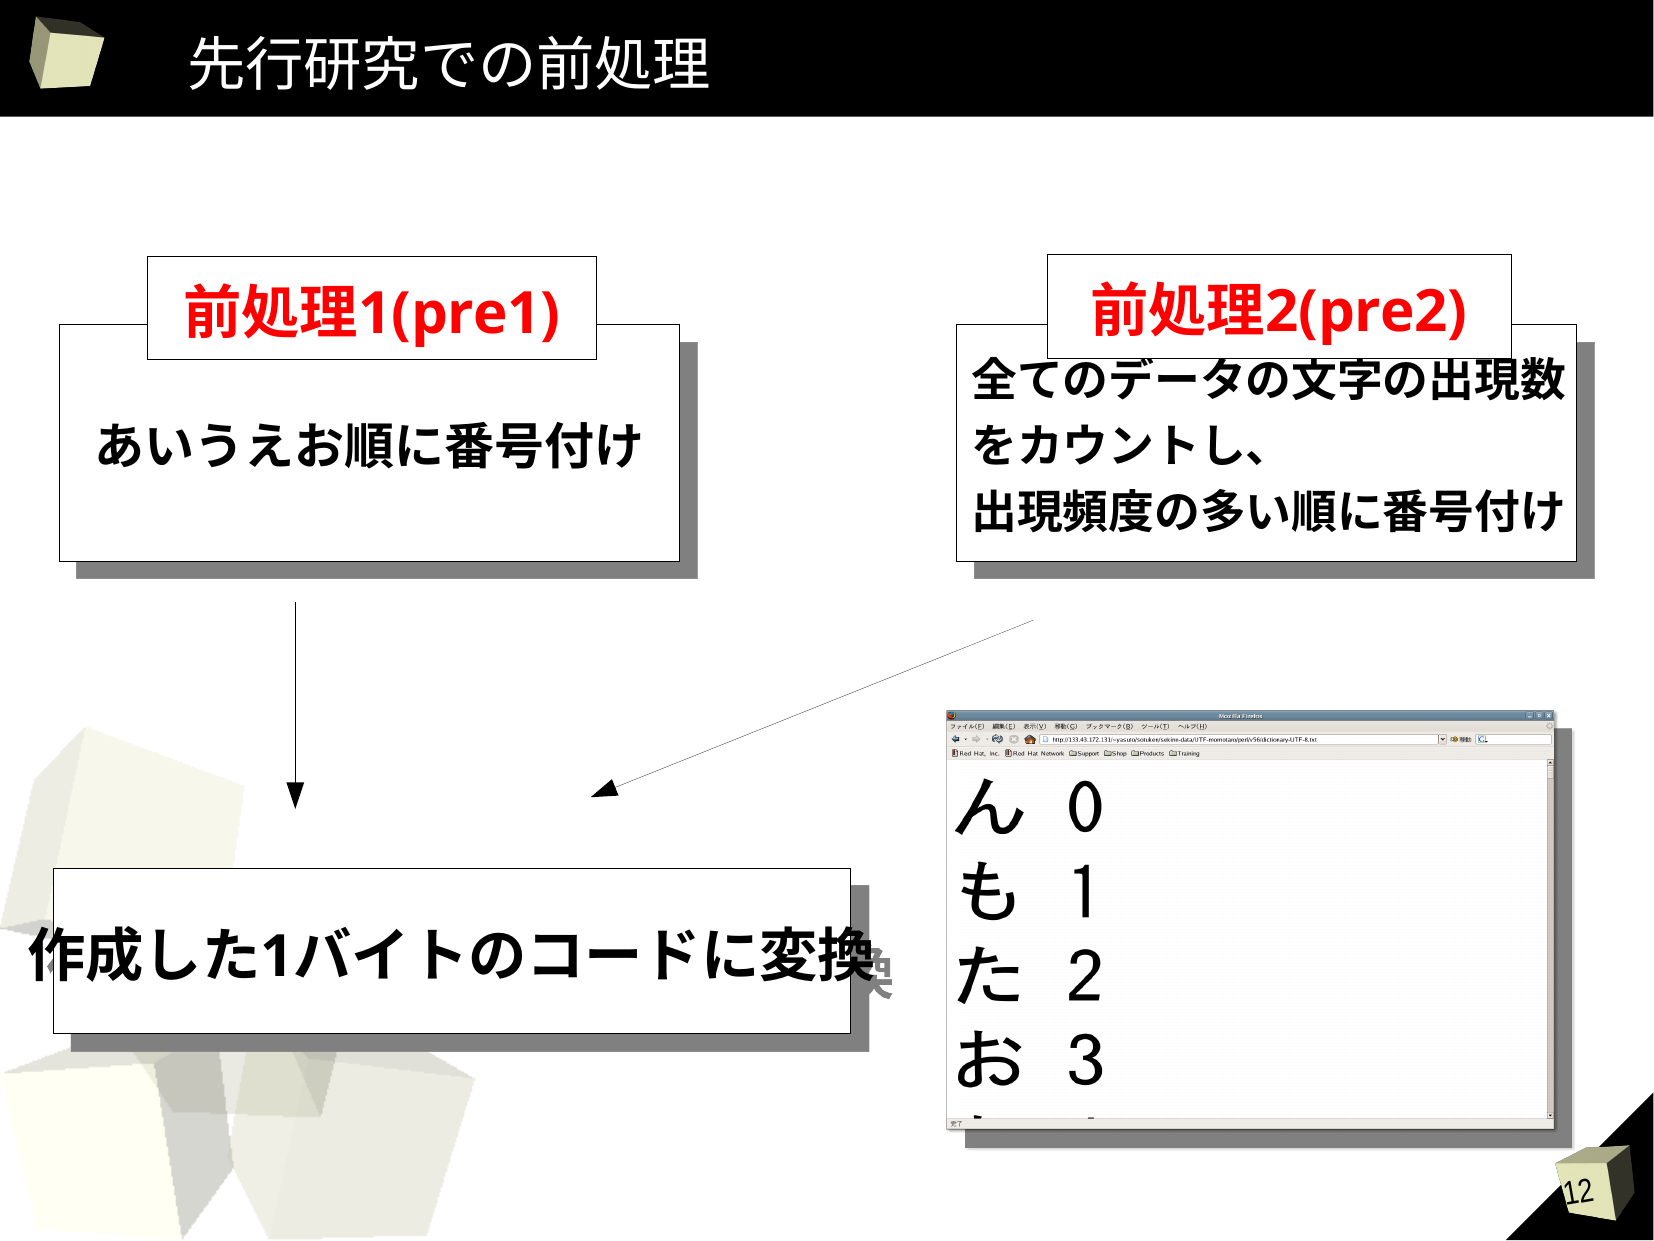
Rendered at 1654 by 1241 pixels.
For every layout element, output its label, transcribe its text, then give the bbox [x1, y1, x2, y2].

text_box あいうえお順に番号付け [59, 324, 680, 562]
text_box 前処理2(pre2) [1047, 254, 1512, 359]
text_box 前処理1(pre1) [147, 256, 597, 360]
text_box 作成した1バイトのコードに変換 [53, 868, 851, 1034]
picture [0, 726, 477, 1241]
text_box ■先行研究での前処理 [118, 10, 727, 143]
text_box 全てのデータの文字の出現数 をカウントし、 出現頻度の多い順に番号付け [956, 324, 1577, 562]
picture [944, 708, 1558, 1133]
